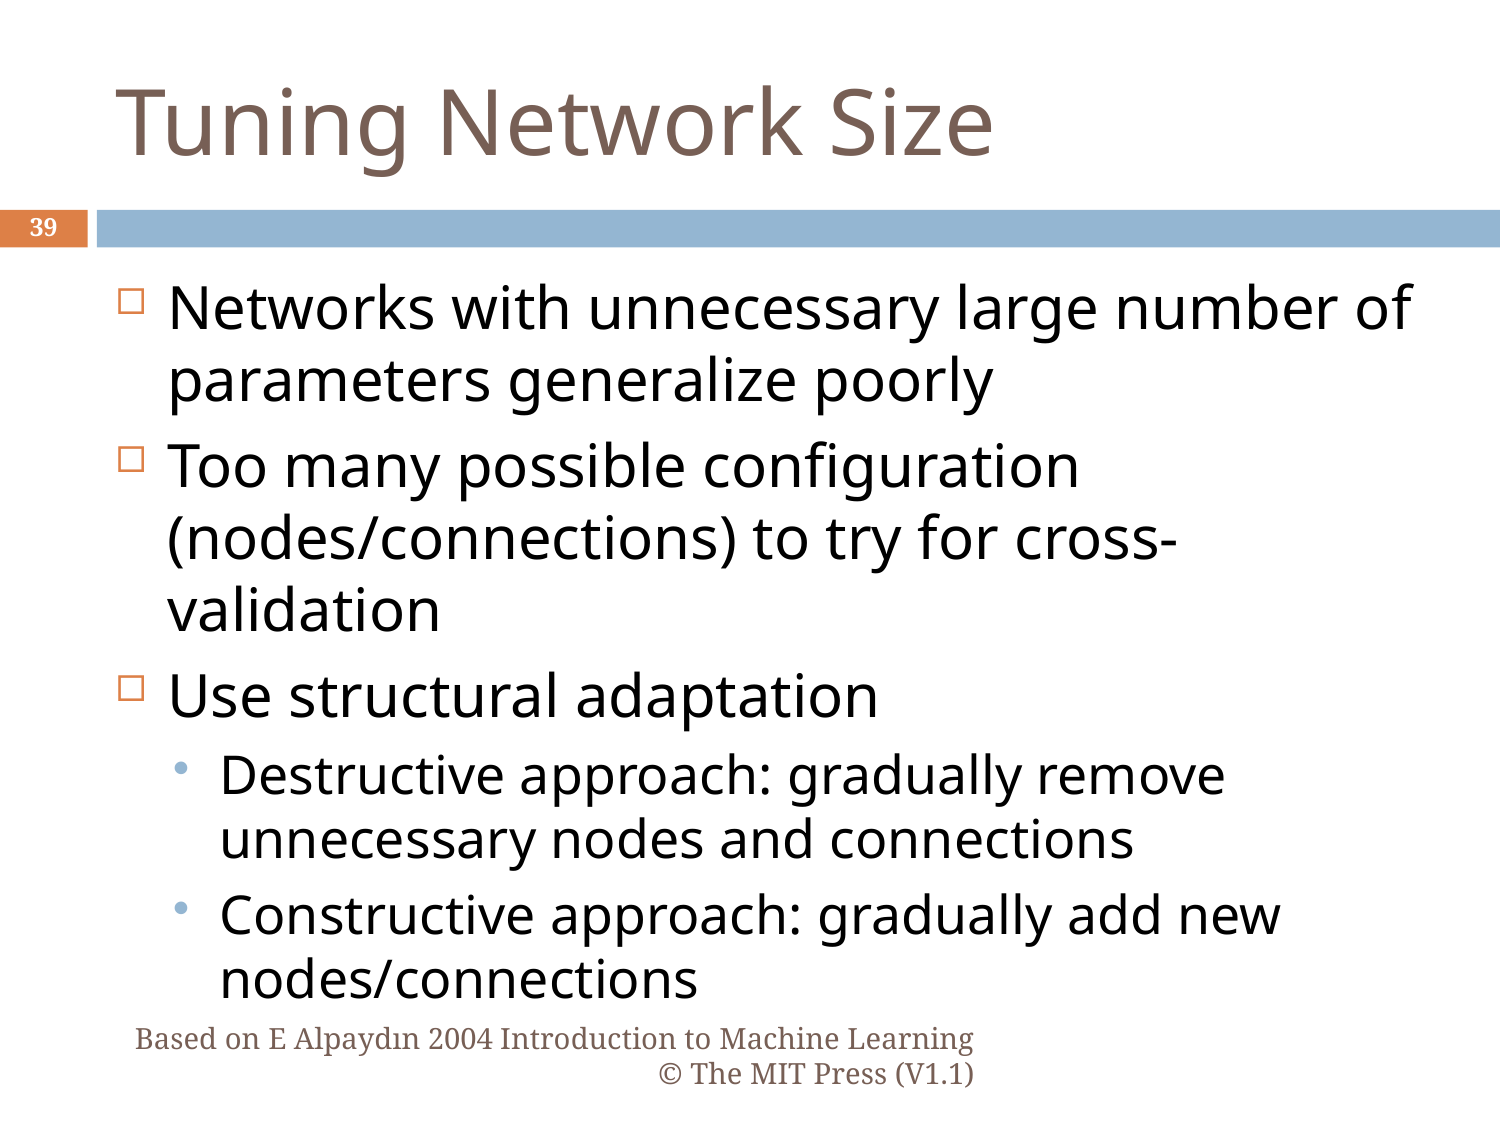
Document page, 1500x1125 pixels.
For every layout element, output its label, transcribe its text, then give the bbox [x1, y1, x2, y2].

text_box <number> [0, 208, 88, 249]
list Networks with unnecessary large number of parameters generalize poorly Too many possible configuration (nodes/connections) to try for cross-validation Use structural adaptation Destructive approach: gradually remove unnecessary nodes and connections Constructive approach: gradually add new nodes/connections [100, 262, 1438, 1025]
text_box Based on E Alpaydın 2004 Introduction to Machine Learning © The MIT Press (V1.1) [99, 1025, 990, 1085]
title Tuning Network Size [100, 37, 1438, 201]
